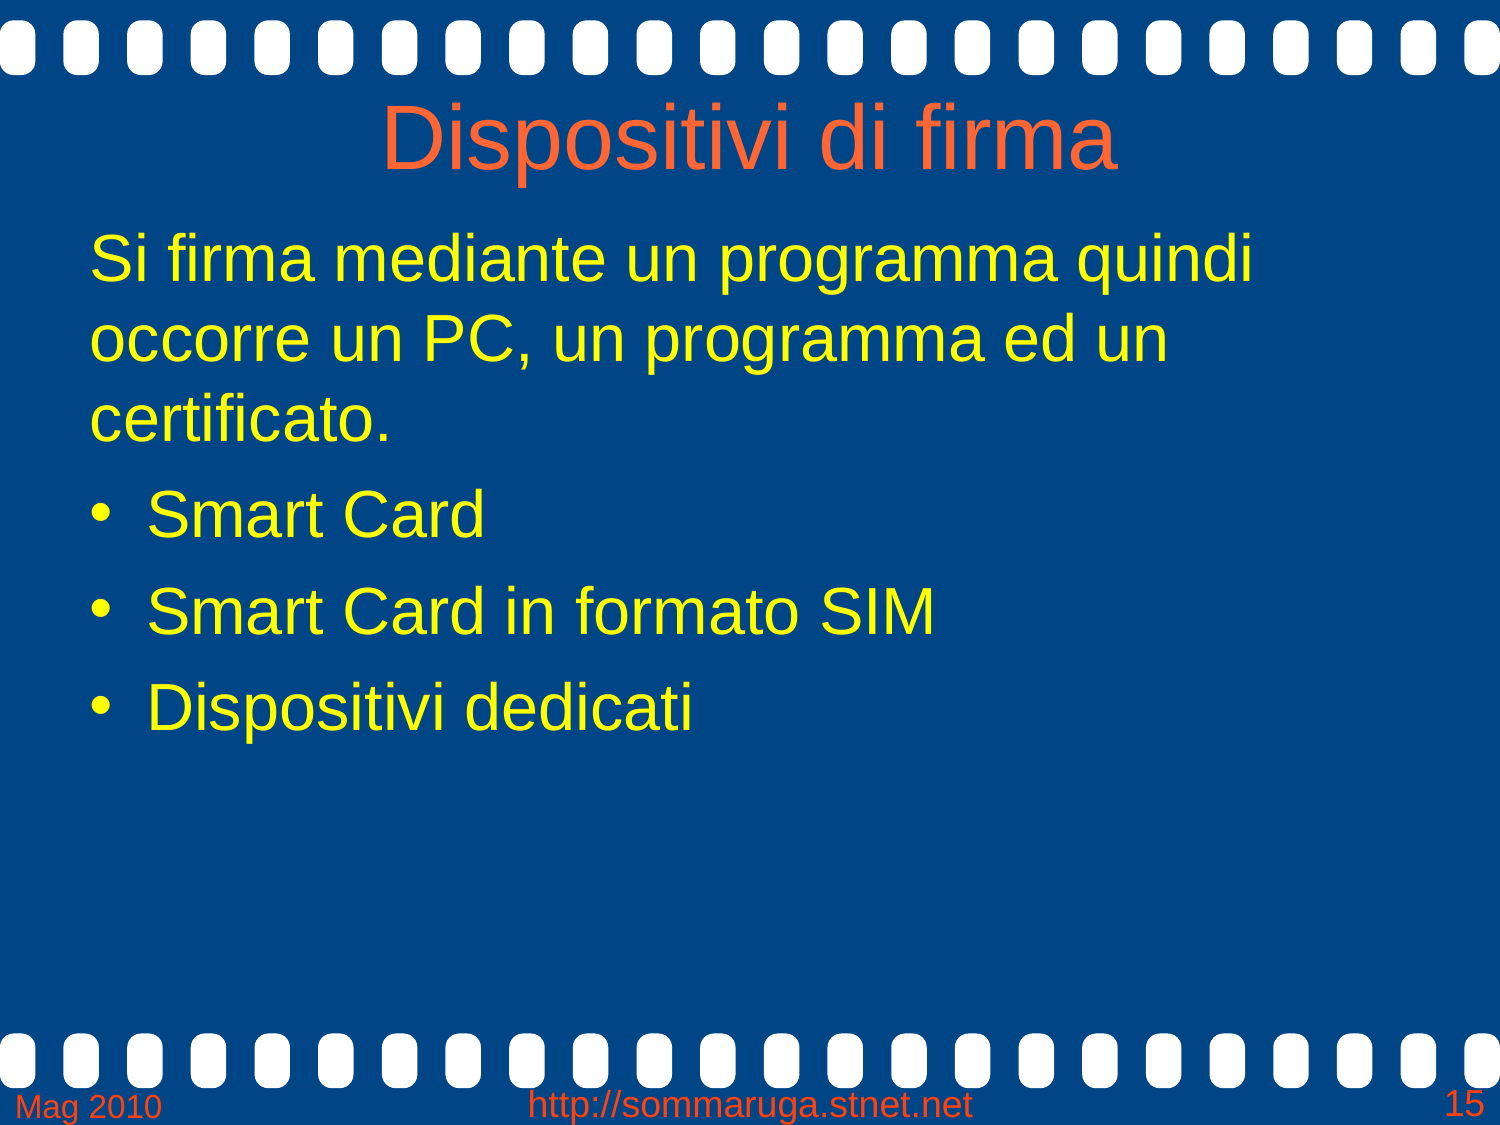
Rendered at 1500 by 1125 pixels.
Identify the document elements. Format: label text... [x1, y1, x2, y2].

title Dispositivi di firma [75, 70, 1426, 196]
list Si firma mediante un programma quindi occorre un PC, un programma ed un certificato. Smart Card Smart Card in formato SIM Dispositivi dedicati [75, 206, 1426, 1006]
